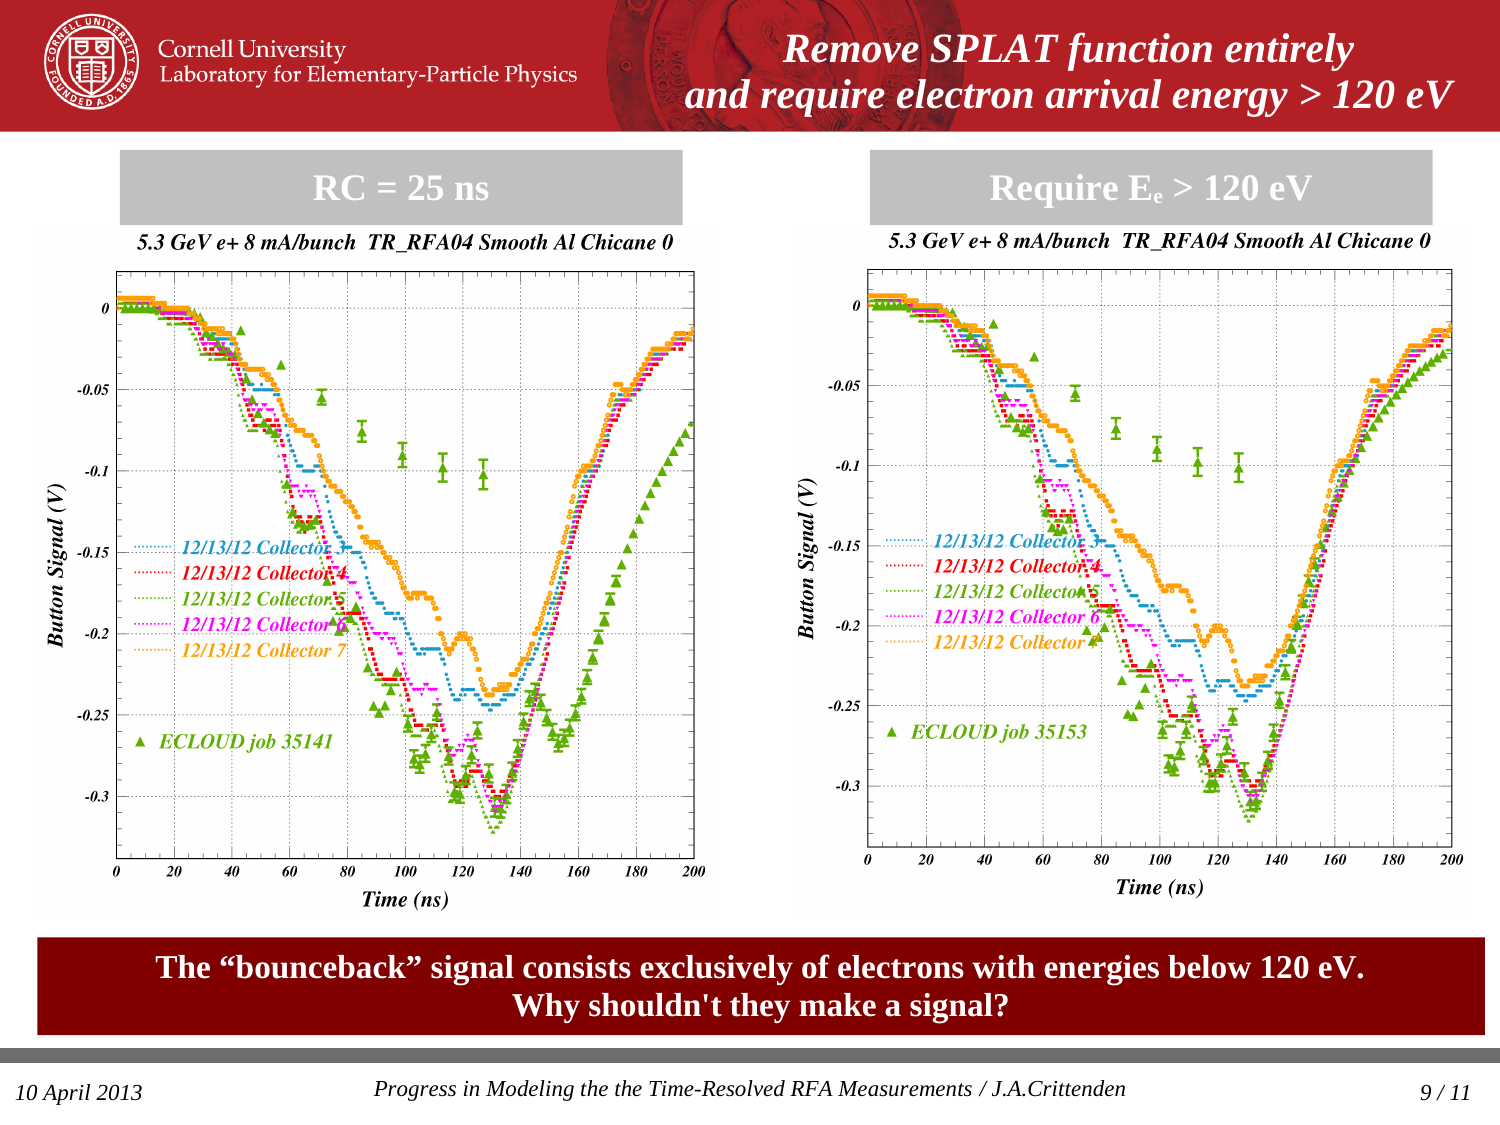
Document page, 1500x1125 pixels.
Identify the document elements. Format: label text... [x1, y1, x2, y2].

text_box The “bounceback” signal consists exclusively of electrons with energies below 120 eV. Why shouldn't they make a signal? [37, 937, 1485, 1036]
text_box Require Ee > 120 eV [869, 149, 1433, 226]
title Remove SPLAT function entirely and require electron arrival energy > 120 eV [637, 7, 1500, 136]
text_box RC = 25 ns [119, 149, 683, 226]
picture [37, 224, 714, 916]
picture [795, 224, 1472, 916]
picture [0, 0, 1500, 132]
